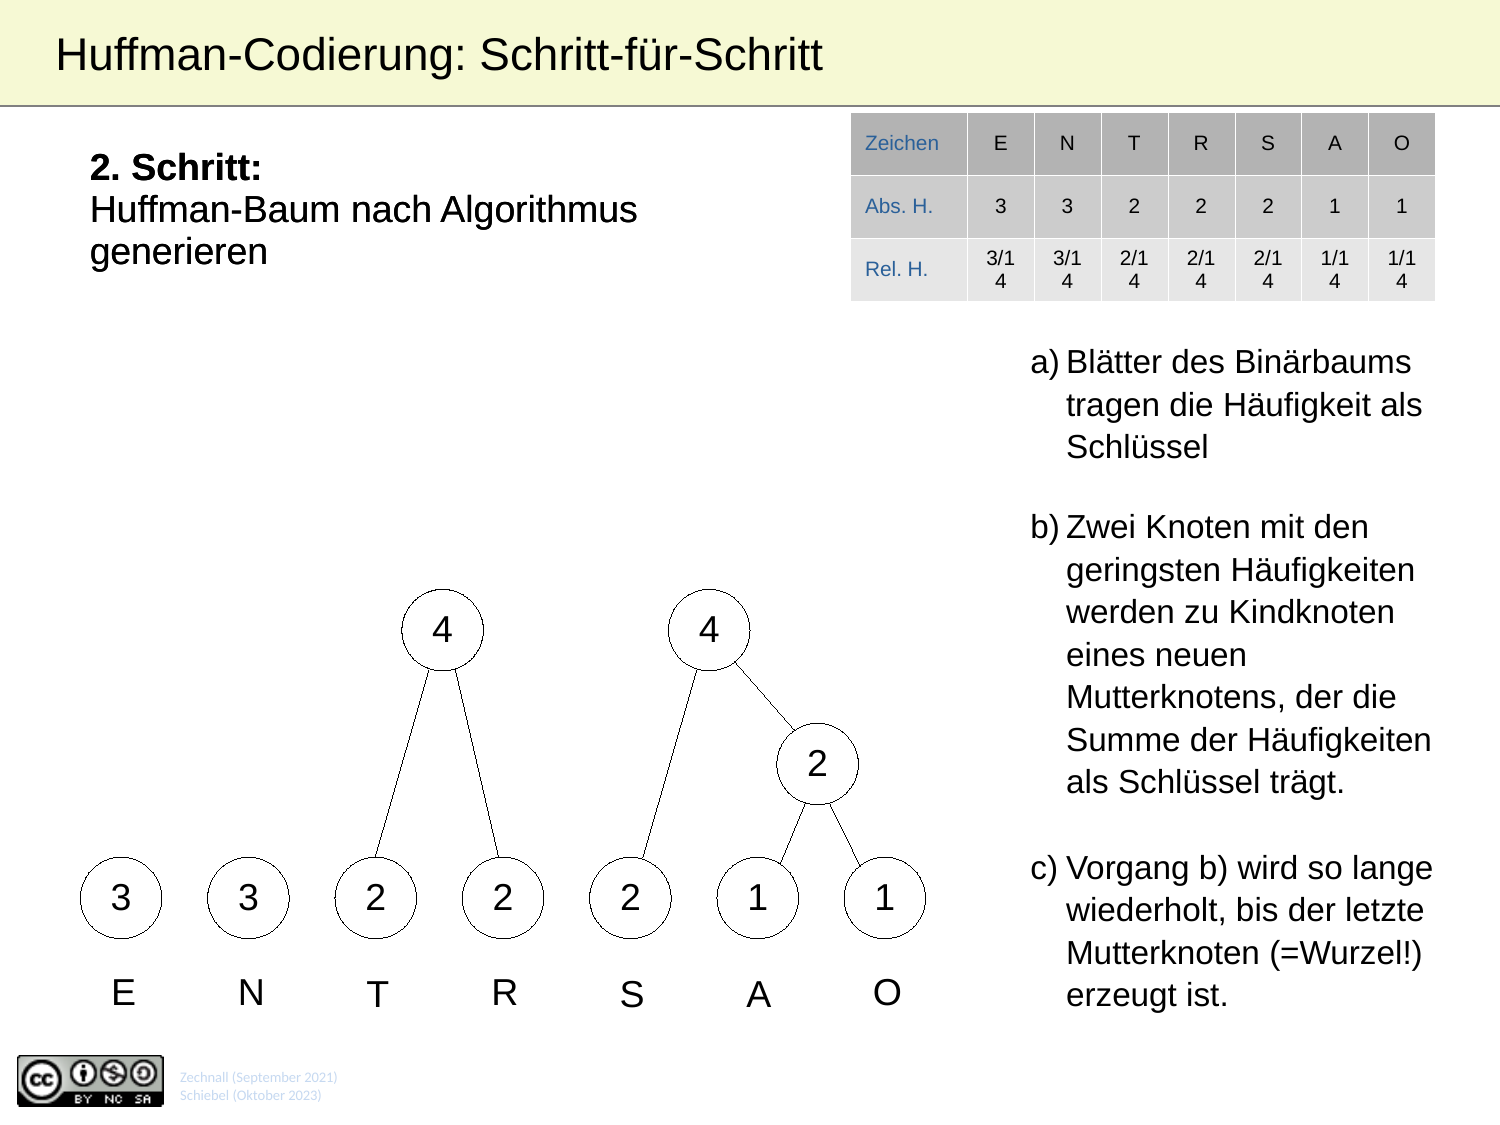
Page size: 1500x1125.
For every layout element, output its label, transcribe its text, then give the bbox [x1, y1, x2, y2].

table_header O [1369, 113, 1435, 175]
table_cell 2 [1169, 176, 1235, 238]
table_cell 1 [1302, 176, 1368, 238]
text_box O [858, 964, 918, 1022]
text_box N [223, 964, 280, 1022]
table_cell 1 [1369, 176, 1435, 238]
table_cell 2/14 [1169, 239, 1235, 301]
text_box 4 [401, 589, 483, 670]
table_header R [1169, 113, 1235, 175]
table_cell 2/14 [1102, 239, 1168, 301]
text_box 2 [334, 857, 417, 939]
title Huffman-Codierung: Schritt-für-Schritt [55, 6, 1013, 104]
table_header Zeichen [851, 113, 967, 175]
table_cell 3/14 [968, 239, 1034, 301]
text_box 4 [668, 589, 751, 671]
table_cell 3 [968, 176, 1034, 238]
text_box T [351, 966, 405, 1024]
text_box 2. Schritt: Huffman-Baum nach Algorithmus generieren [75, 139, 815, 292]
text_box 2 [589, 857, 672, 939]
table_header N [1035, 113, 1101, 175]
text_box A [731, 966, 787, 1024]
table_cell 1/14 [1369, 239, 1435, 301]
text_box 1 [844, 857, 926, 939]
text_box 3 [80, 857, 162, 939]
table_cell 3 [1035, 176, 1101, 238]
text_box 1 [716, 857, 799, 939]
text_box S [604, 966, 660, 1024]
table_cell Abs. H. [851, 176, 967, 238]
table_cell 3/14 [1035, 239, 1101, 301]
table_header T [1102, 113, 1168, 175]
text_box R [476, 964, 534, 1022]
text_box E [96, 964, 152, 1022]
table_header S [1236, 113, 1301, 175]
table_header E [968, 113, 1034, 175]
text_box 3 [207, 857, 290, 939]
table_header A [1302, 113, 1368, 175]
table_cell 2 [1102, 176, 1168, 238]
text_box Blätter des Binärbaums tragen die Häufigkeit als Schlüssel Zwei Knoten mit den geringsten Häufigkeiten werden zu Kindknoten eines neuen Mutterknotens, der die Summe der Häufigkeiten als Schlüssel trägt. Vorgang b) wird so lange wiederholt, bis der letzte Mutterknoten (=Wurzel!) erzeugt ist. [980, 330, 1490, 1046]
text_box 2 [776, 723, 859, 805]
table_cell 1/14 [1302, 239, 1368, 301]
table_cell 2 [1236, 176, 1301, 238]
text_box 2 [462, 857, 544, 939]
table_cell 2/14 [1236, 239, 1301, 301]
picture [17, 1055, 164, 1107]
table_cell Rel. H. [851, 239, 967, 301]
